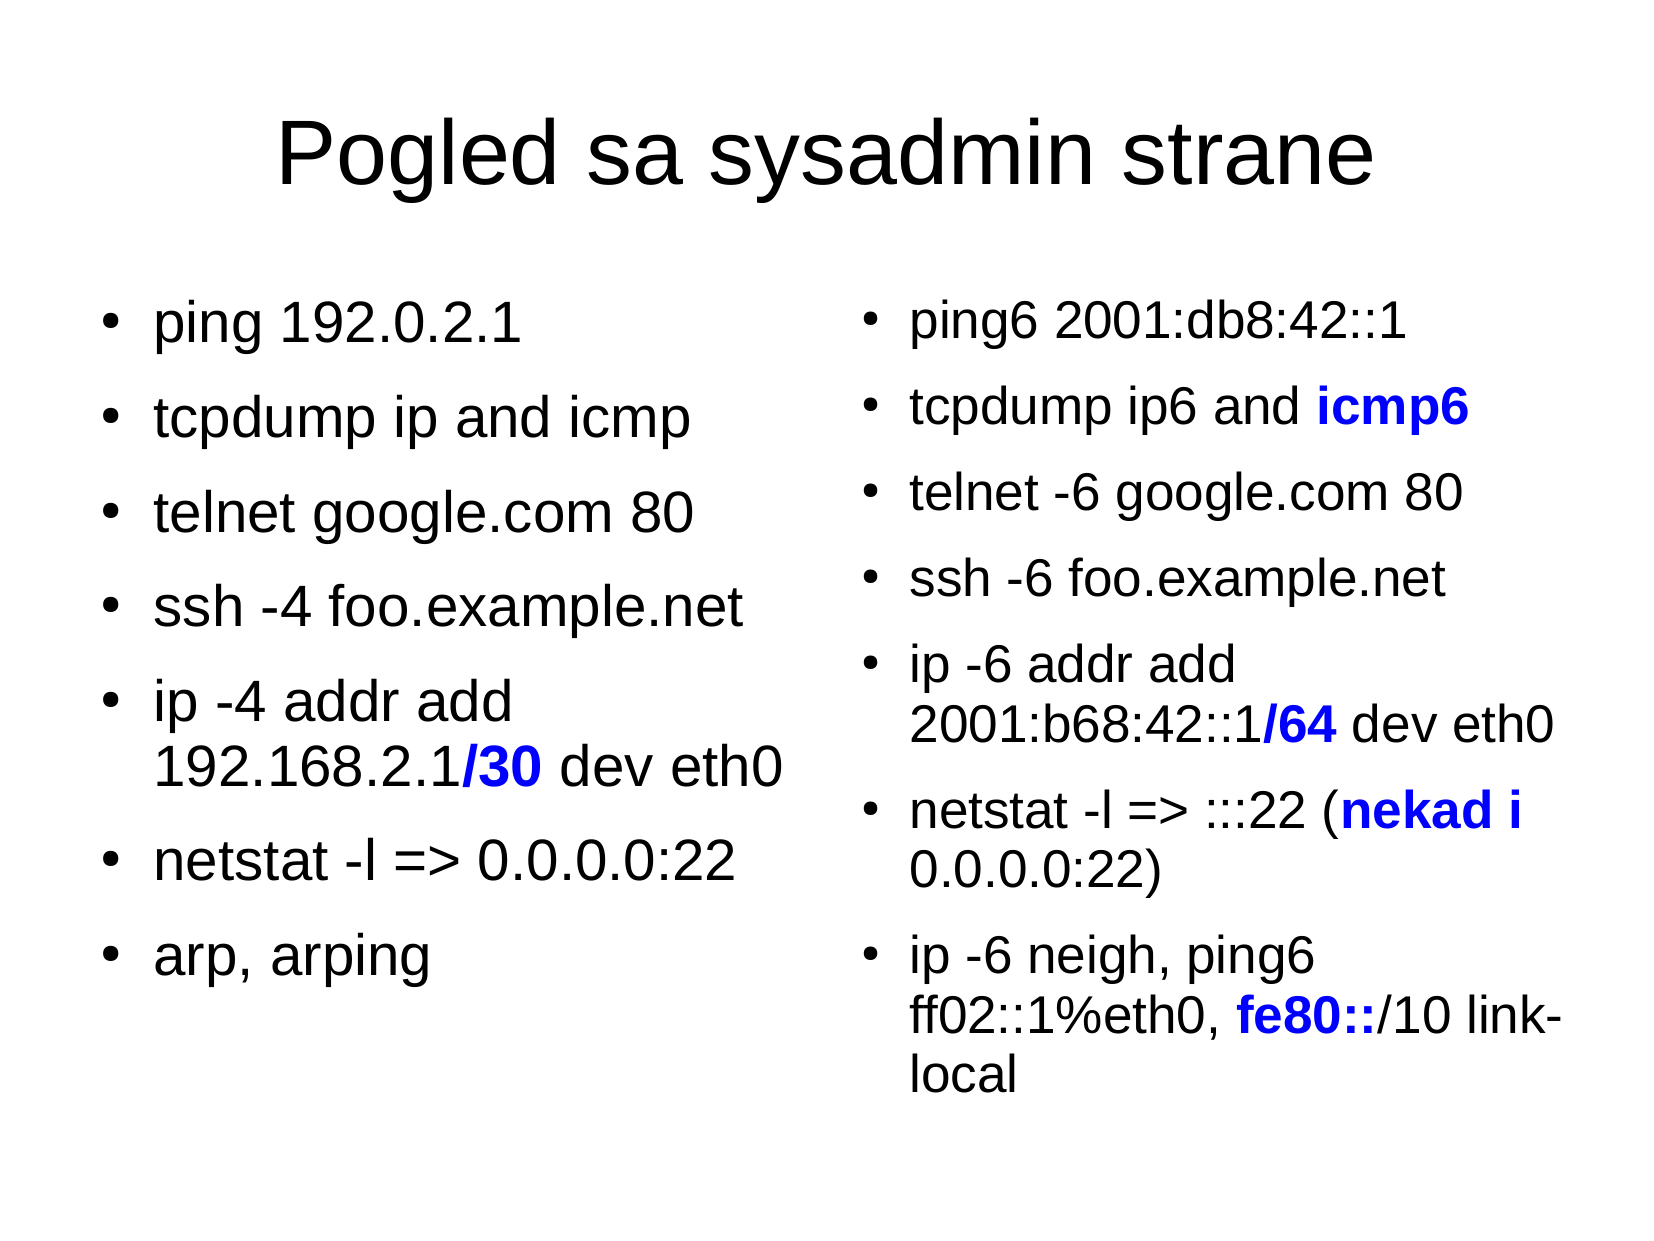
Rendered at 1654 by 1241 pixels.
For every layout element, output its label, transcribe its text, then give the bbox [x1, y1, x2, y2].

title Pogled sa sysadmin strane [82, 49, 1571, 257]
list ping 192.0.2.1 tcpdump ip and icmp telnet google.com 80 ssh -4 foo.example.net ip -4 addr add 192.168.2.1/30 dev eth0 netstat -l => 0.0.0.0:22 arp, arping [82, 290, 809, 1109]
list ping6 2001:db8:42::1 tcpdump ip6 and icmp6 telnet -6 google.com 80 ssh -6 foo.example.net ip -6 addr add 2001:b68:42::1/64 dev eth0 netstat -l => :::22 (nekad i 0.0.0.0:22) ip -6 neigh, ping6 ff02::1%eth0, fe80::/10 link-local [845, 290, 1572, 1109]
